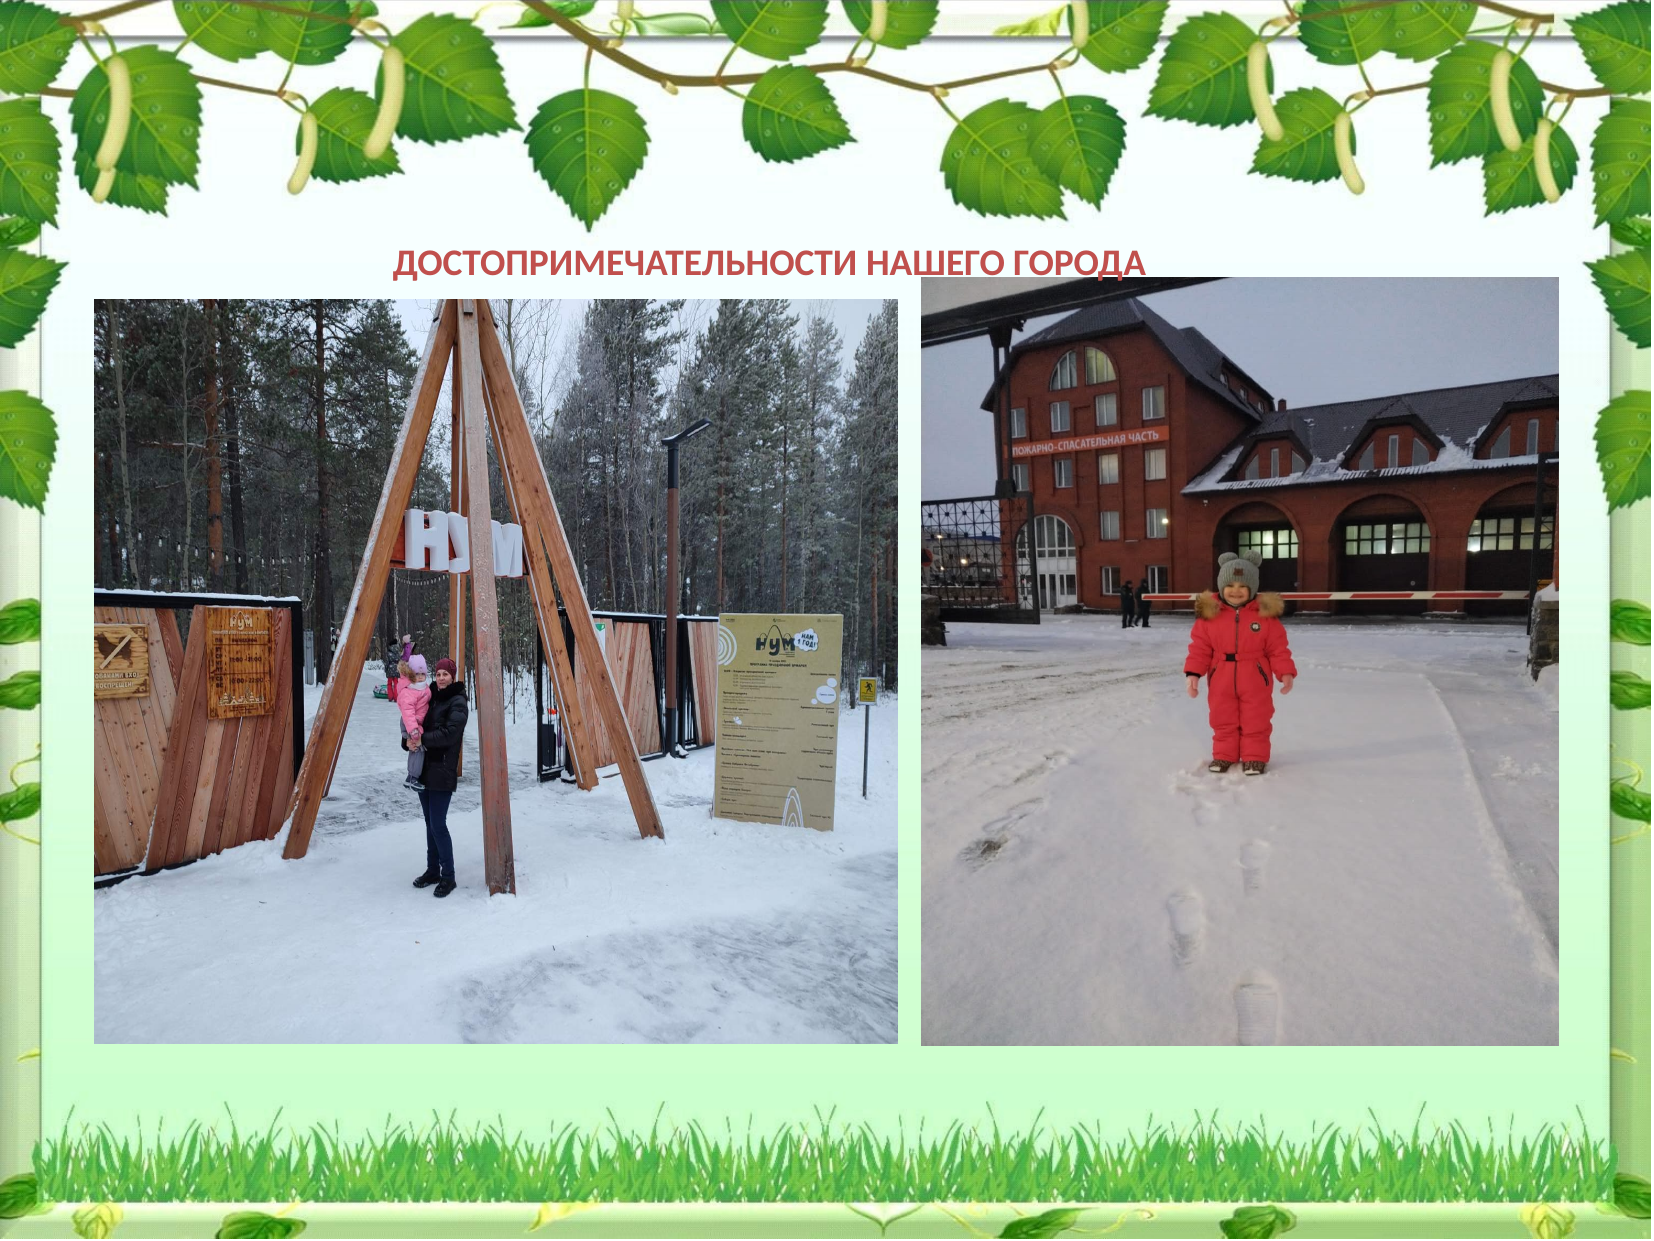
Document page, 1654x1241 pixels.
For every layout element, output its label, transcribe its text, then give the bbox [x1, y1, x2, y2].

picture [0, 0, 1651, 1239]
text_box ДОСТОПРИМЕЧАТЕЛЬНОСТИ НАШЕГО ГОРОДА [377, 230, 1240, 291]
